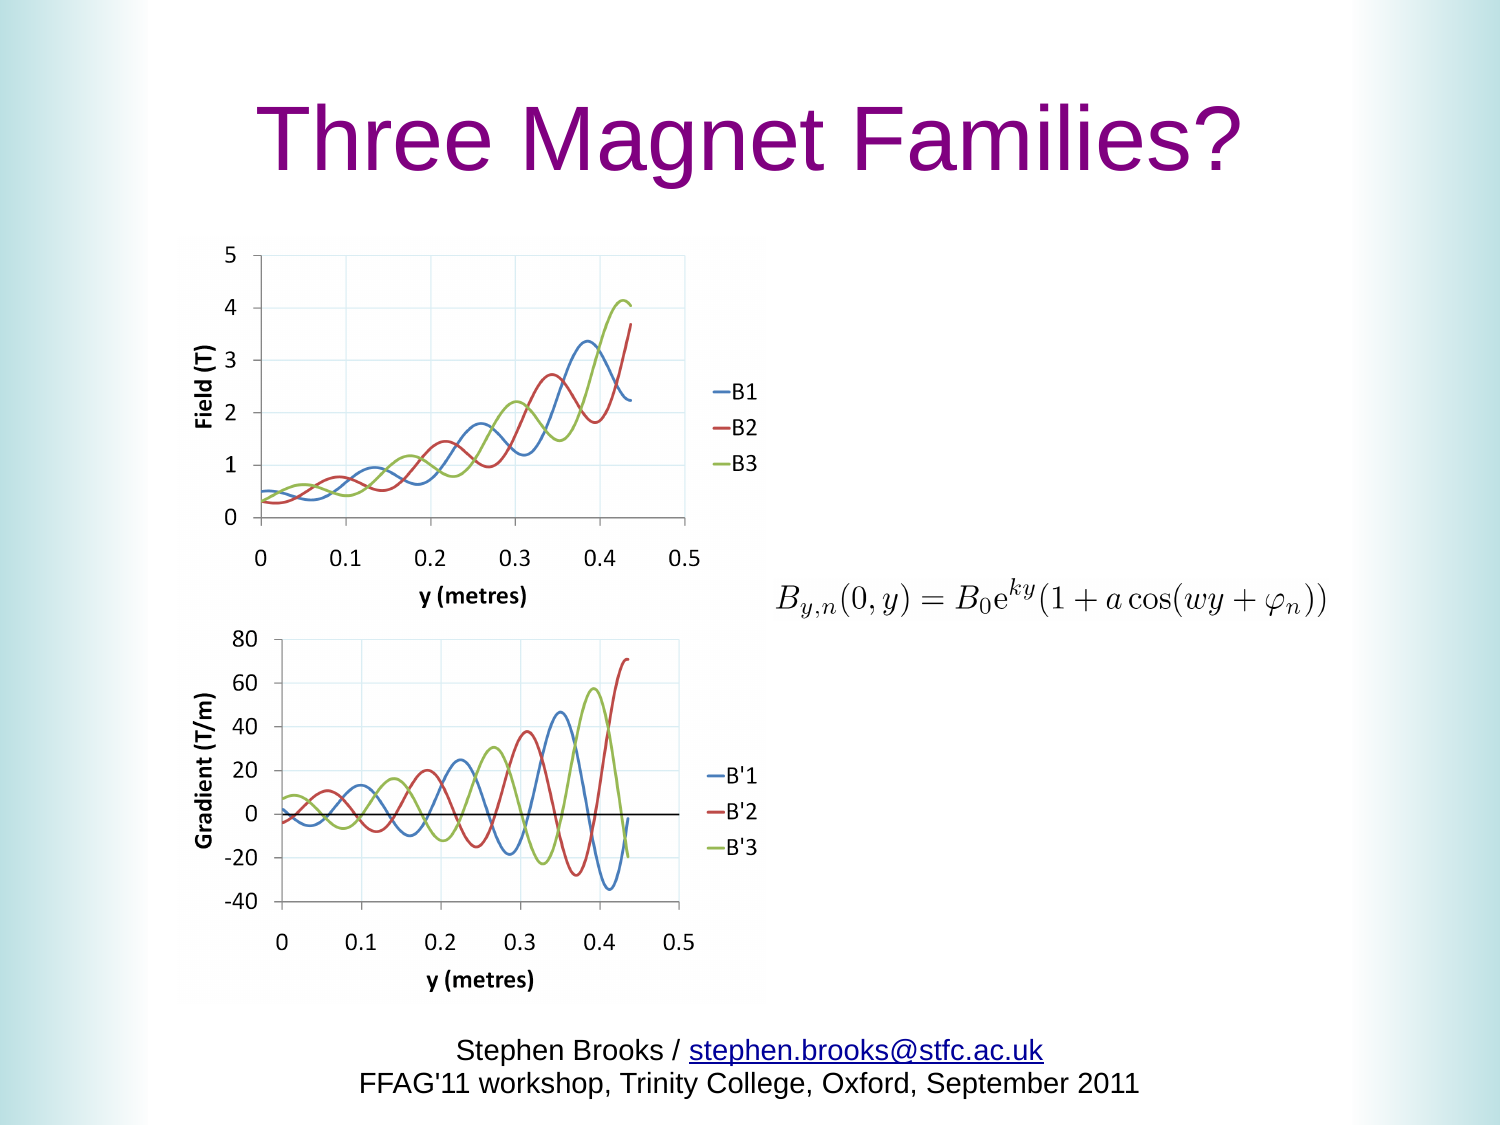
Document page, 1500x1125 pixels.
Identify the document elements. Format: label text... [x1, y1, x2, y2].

title Three Magnet Families? [75, 45, 1425, 233]
picture [773, 578, 1329, 621]
picture [177, 236, 766, 1004]
